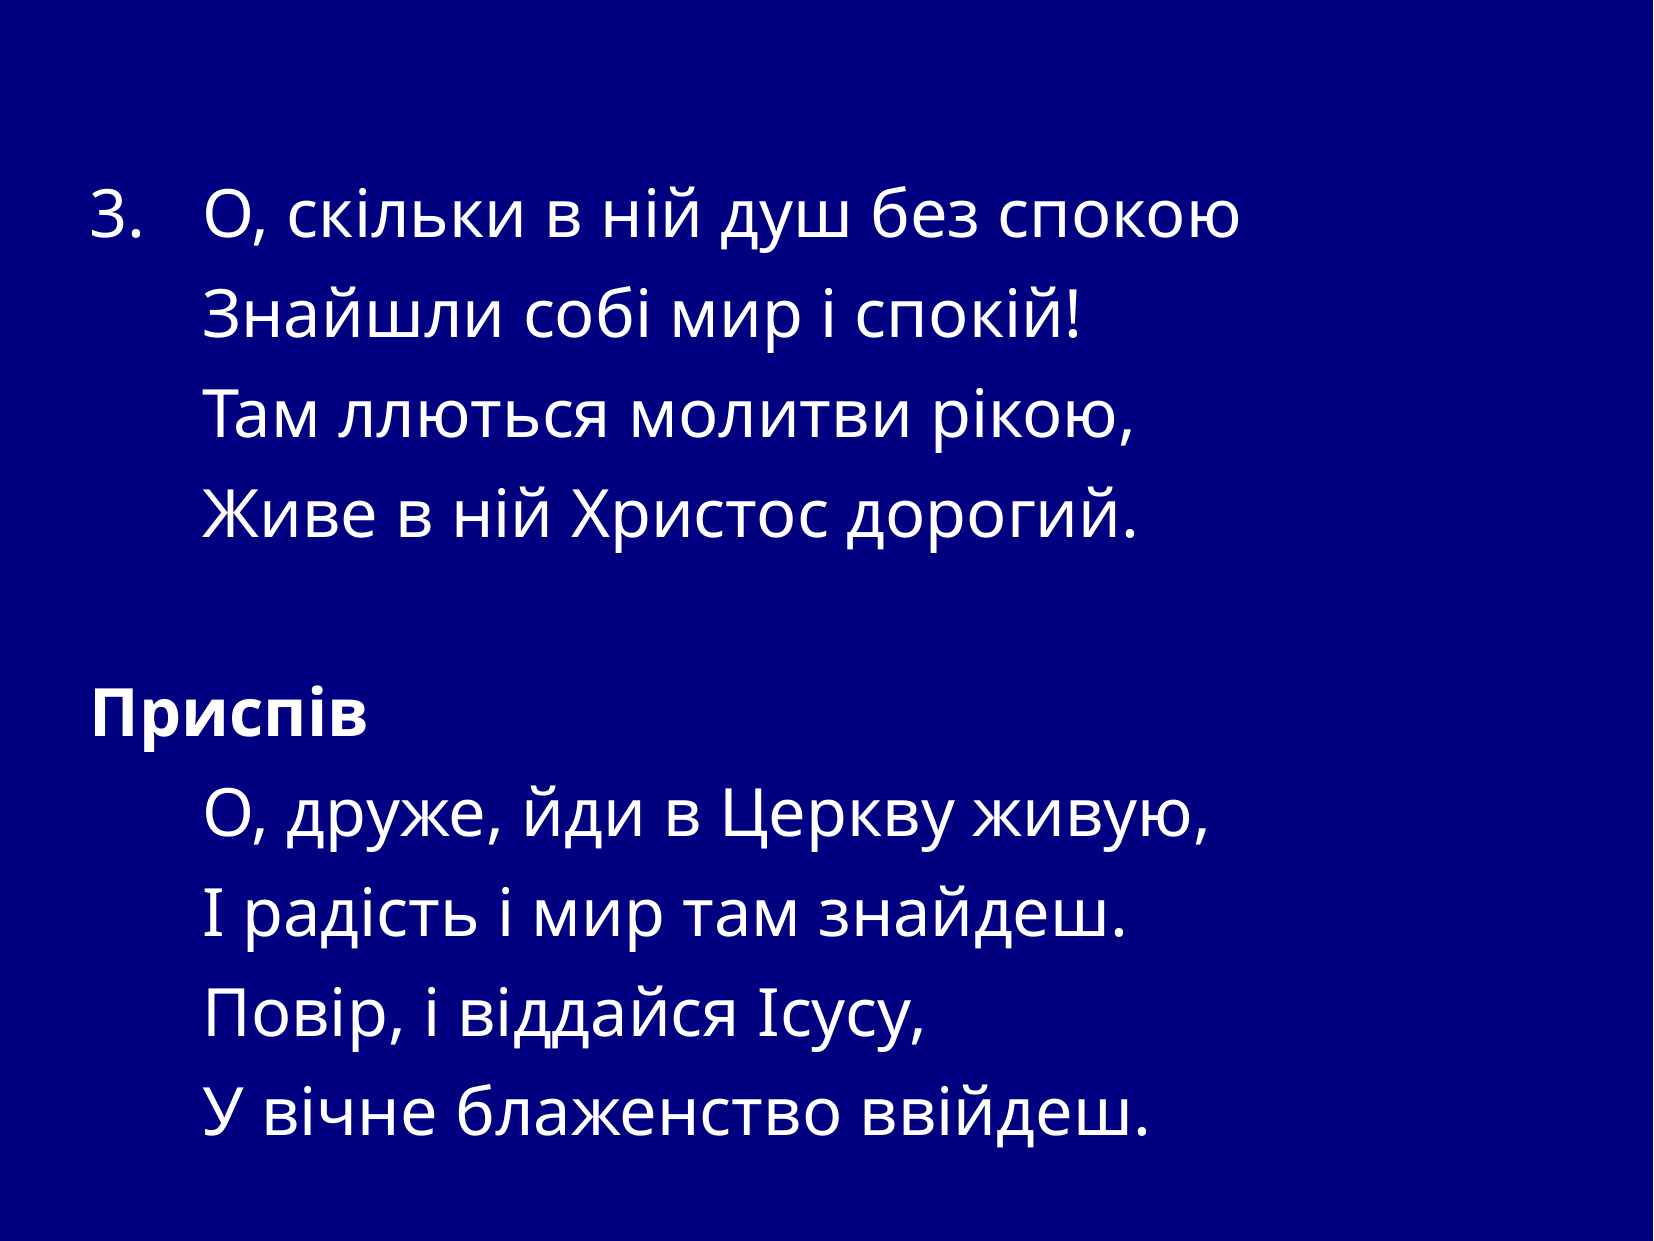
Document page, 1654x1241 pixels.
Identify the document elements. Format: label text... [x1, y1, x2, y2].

text_box 3. О, скільки в ній душ без спокою Знайшли собі мир і спокій! Там ллються молитви рікою, Живе в ній Христос дорогий. Приспів О, друже, йди в Церкву живую, І радість і мир там знайдеш. Повір, і віддайся Ісусу, У вічне блаженство ввійдеш. [75, 150, 1576, 1163]
